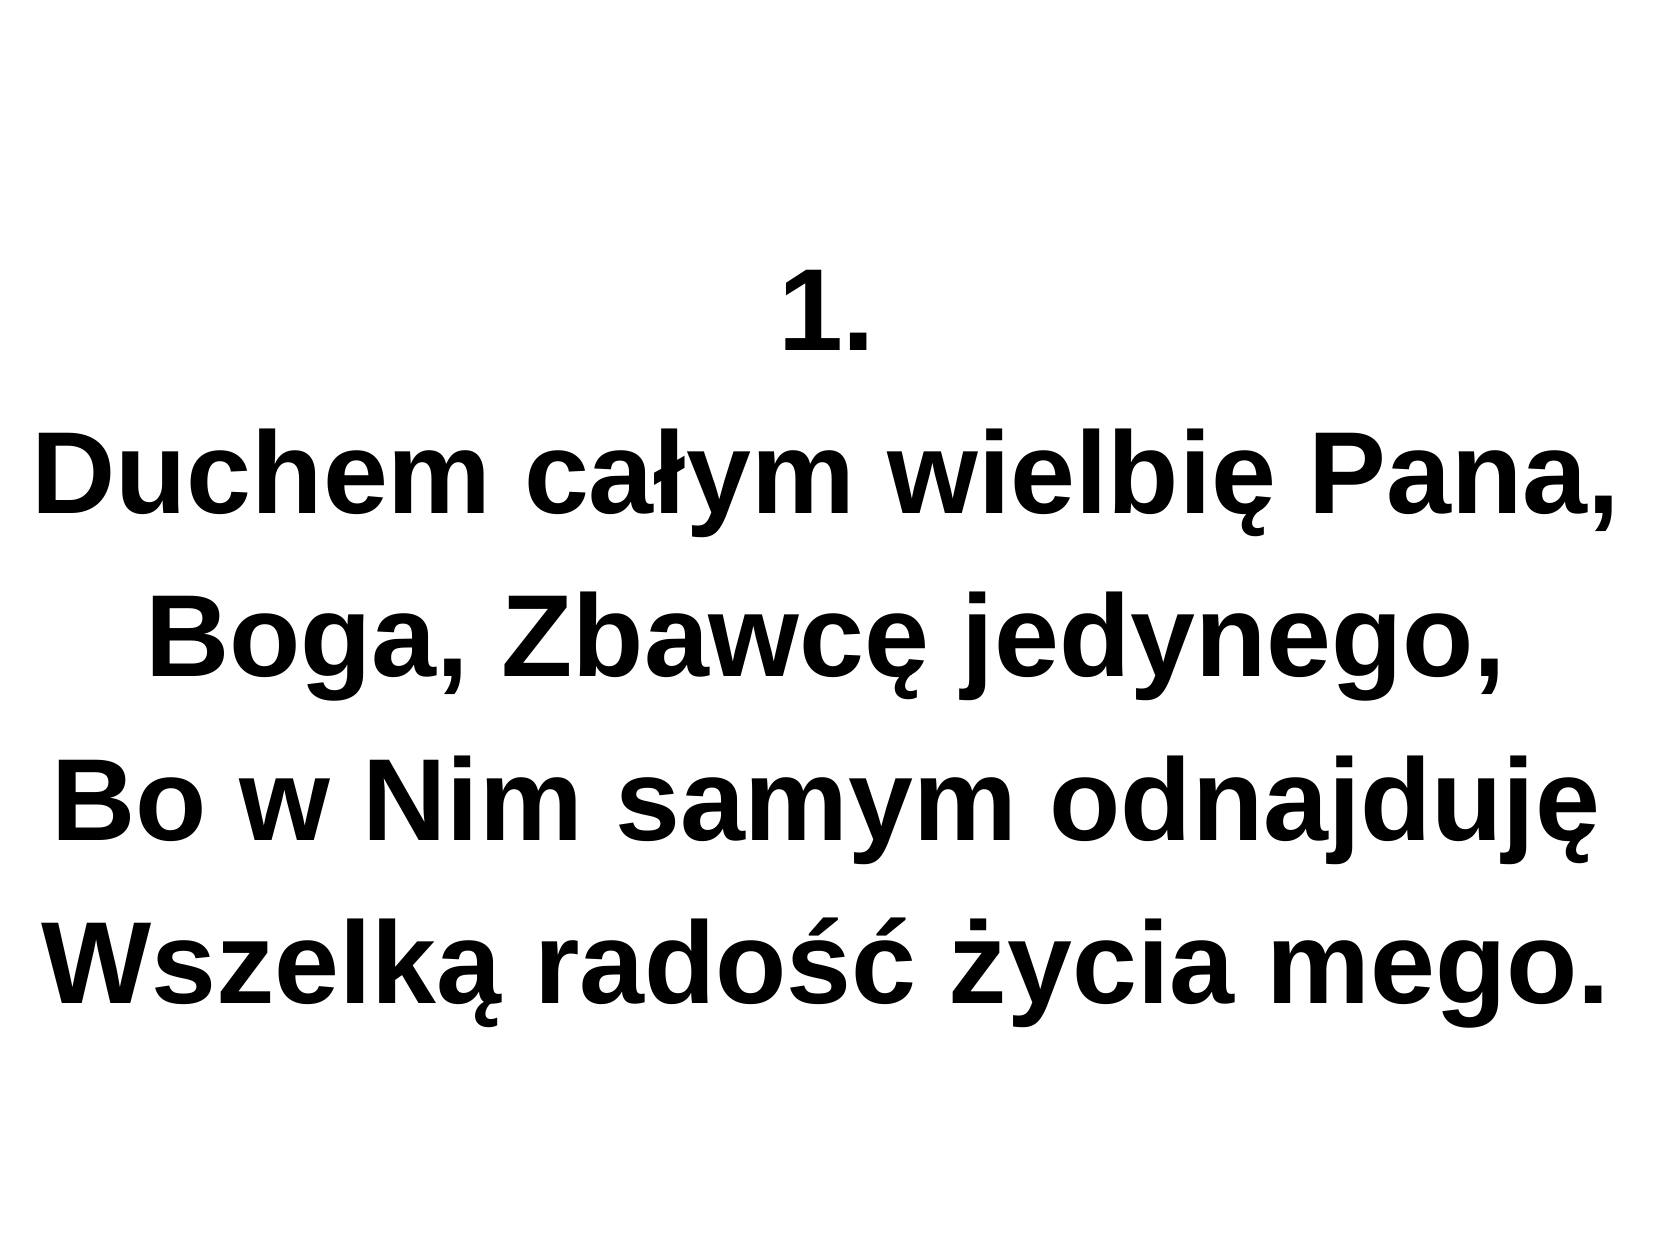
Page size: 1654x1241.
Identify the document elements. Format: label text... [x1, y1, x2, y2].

subtitle 1. Duchem całym wielbię Pana, Boga, Zbawcę jedynego, Bo w Nim samym odnajduję Wszelką radość życia mego. [0, 0, 1654, 1241]
